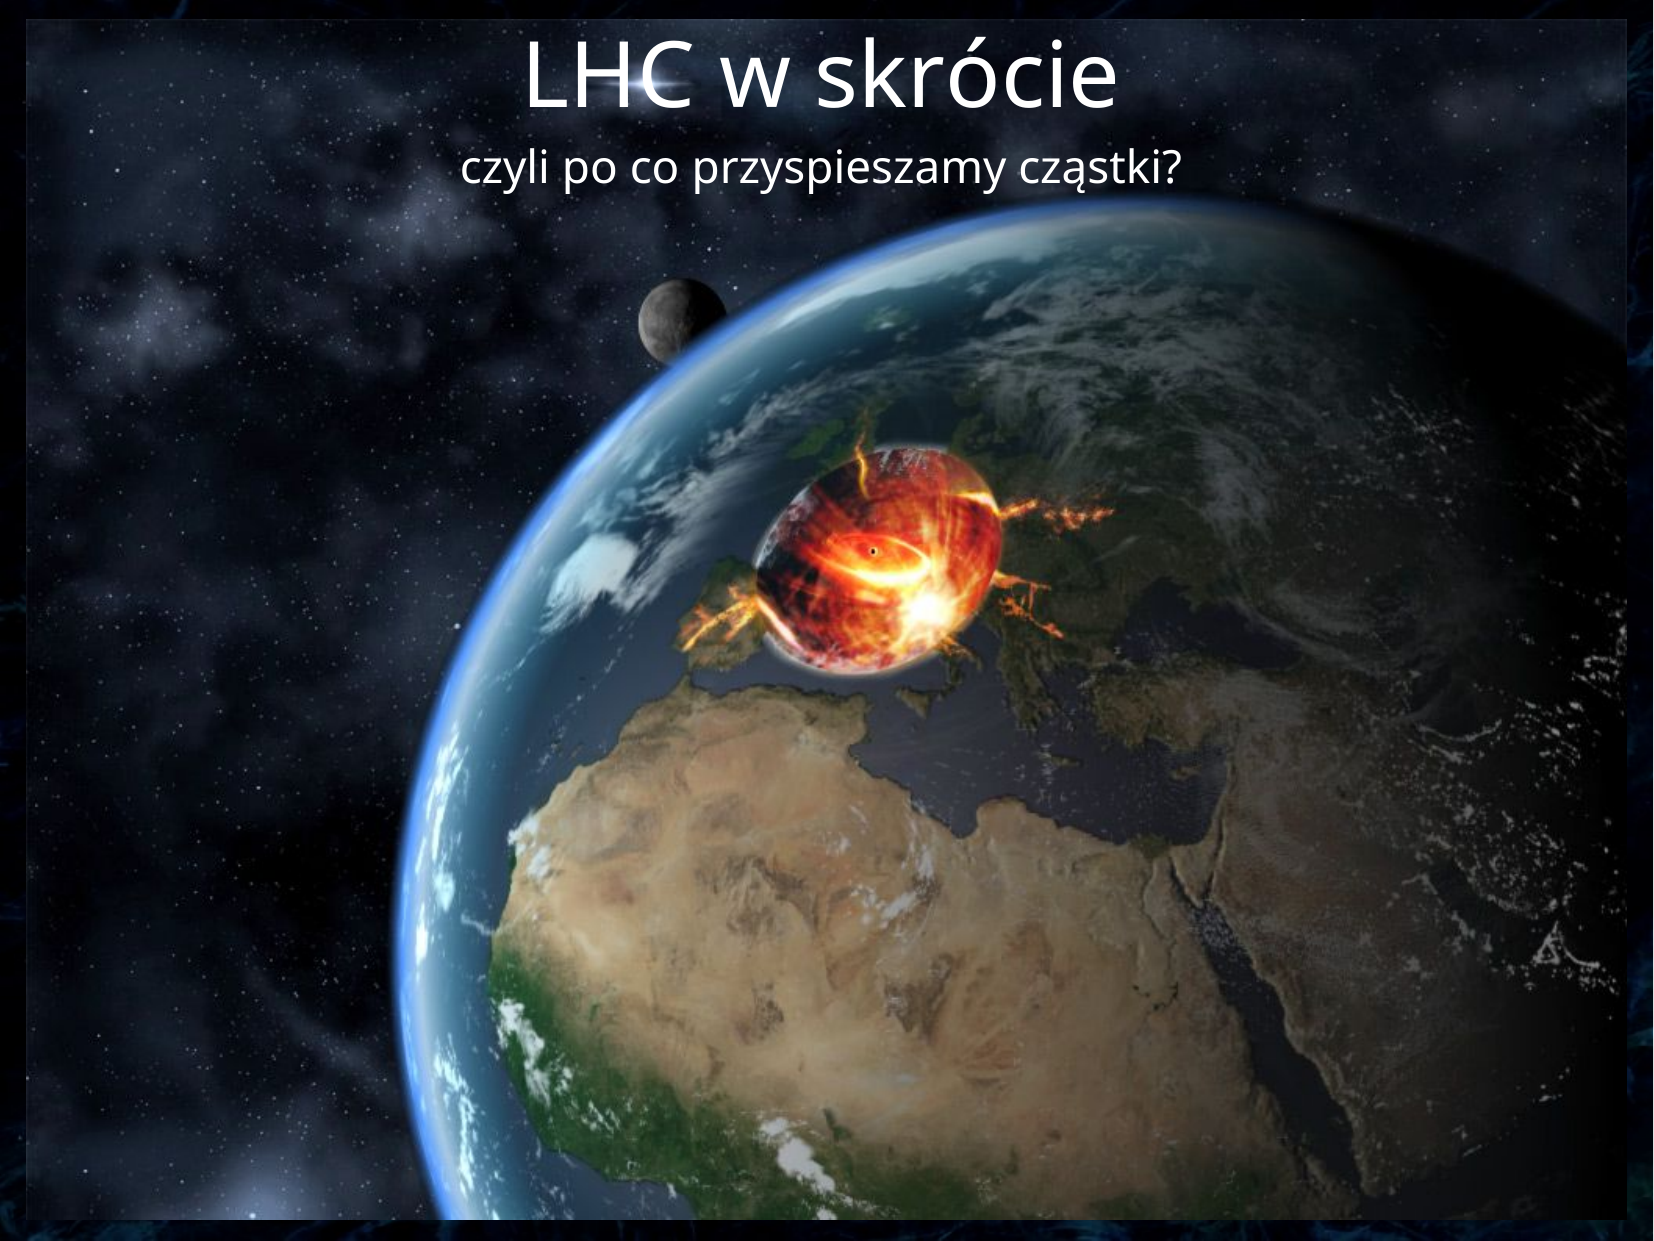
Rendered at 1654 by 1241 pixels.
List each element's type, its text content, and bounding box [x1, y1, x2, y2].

picture [0, 0, 1654, 1241]
title LHC w skrócie czyli po co przyspieszamy cząstki? [77, 7, 1565, 200]
